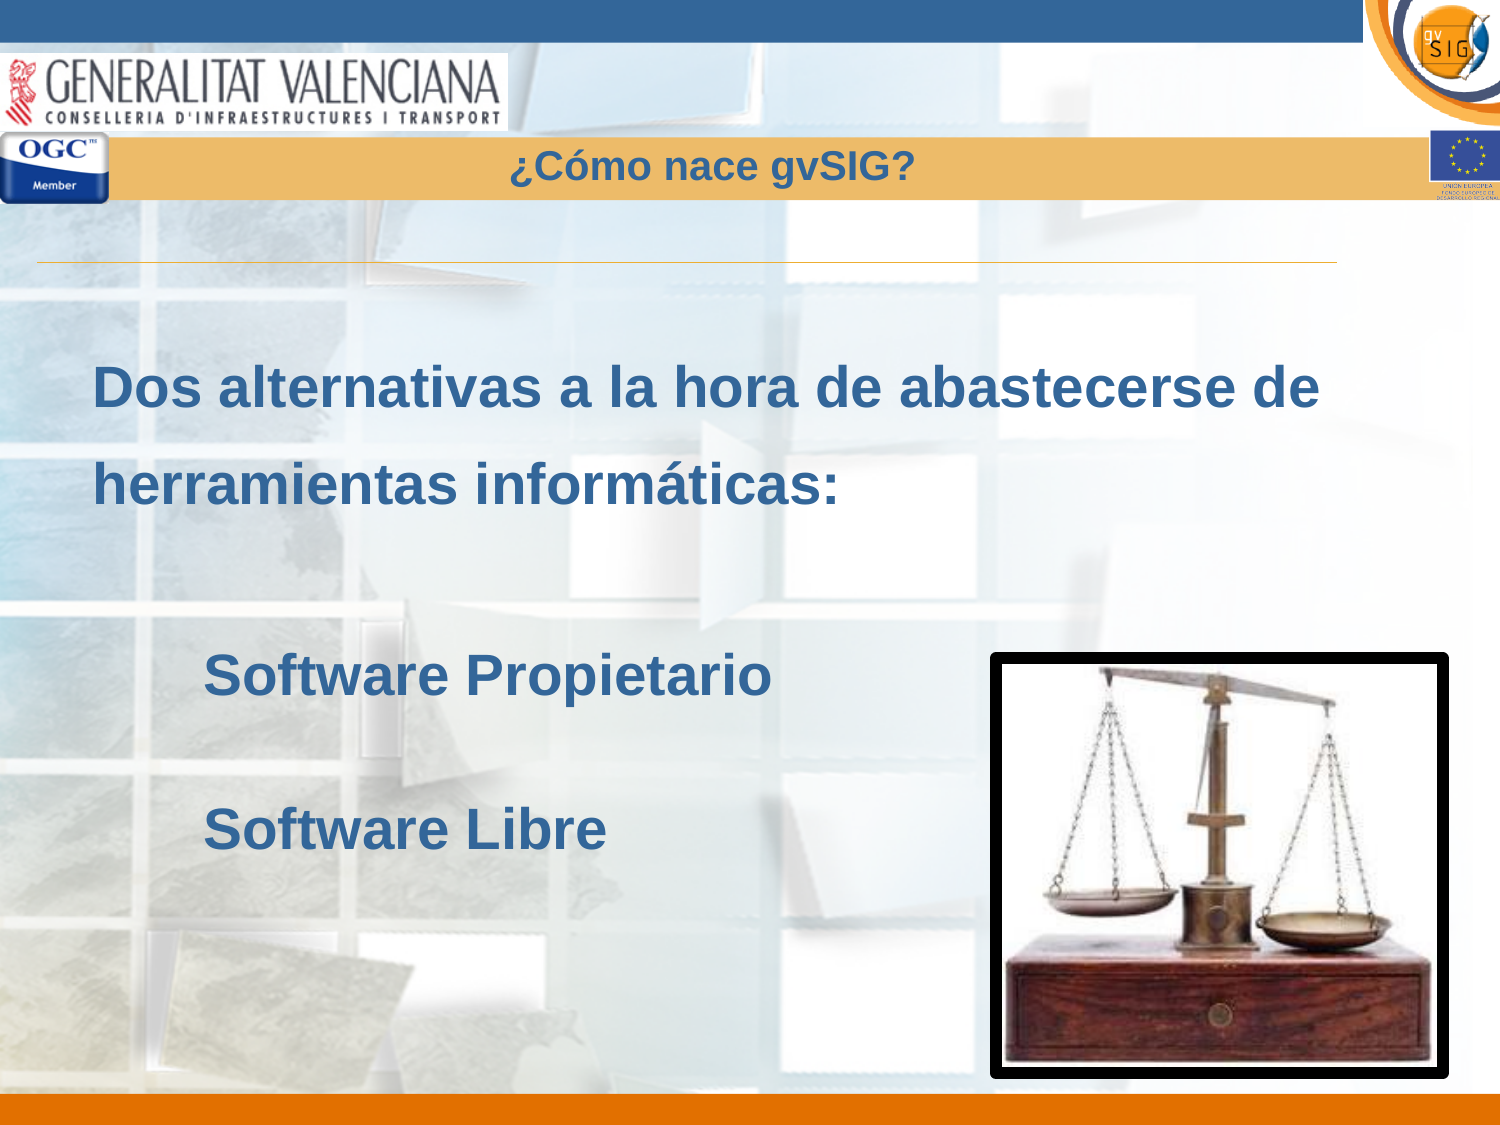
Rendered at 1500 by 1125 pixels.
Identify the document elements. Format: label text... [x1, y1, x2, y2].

picture [0, 132, 109, 137]
picture [1429, 129, 1500, 200]
text_box ¿Cómo nace gvSIG? [0, 137, 1426, 205]
picture [1363, 0, 1500, 127]
picture [1001, 664, 1437, 1068]
list Dos alternativas a la hora de abastecerse de herramientas informáticas: Software Propietario Software Libre [92, 322, 1443, 1065]
picture [0, 53, 508, 131]
